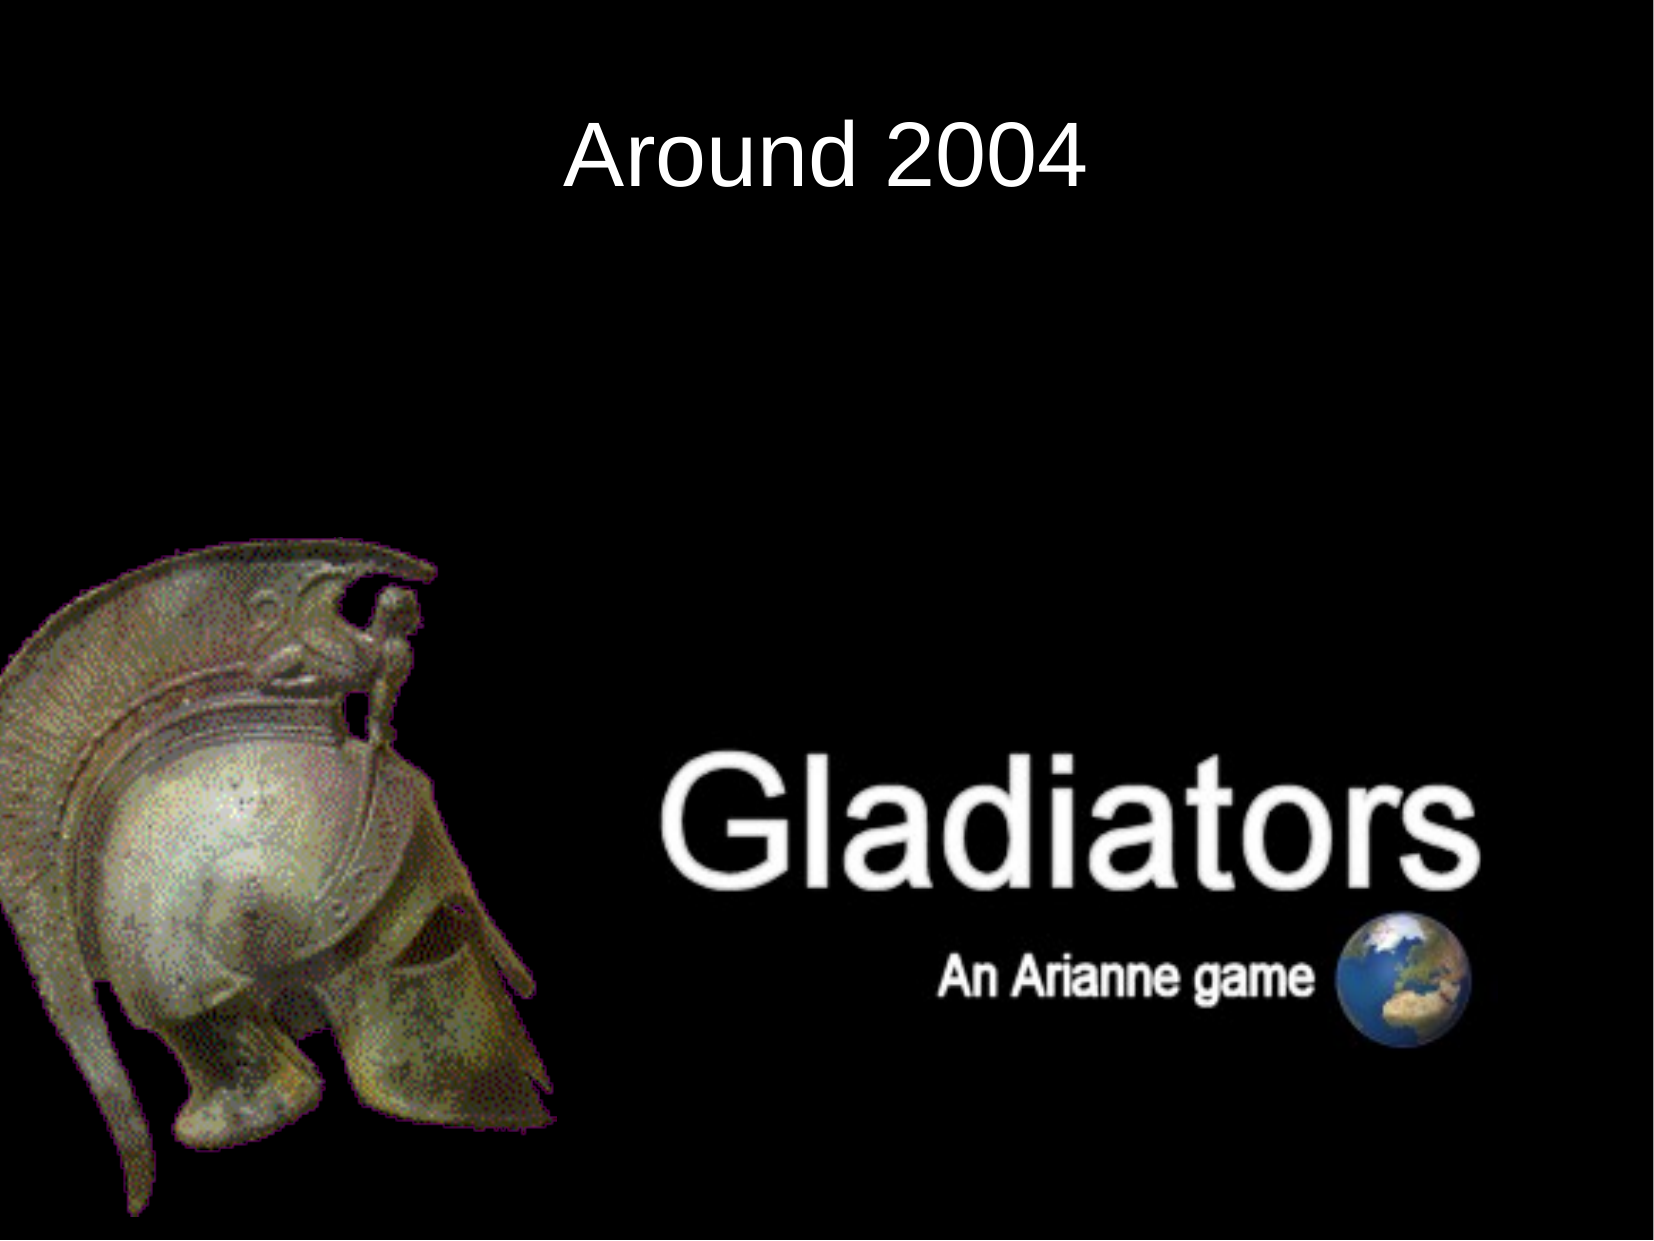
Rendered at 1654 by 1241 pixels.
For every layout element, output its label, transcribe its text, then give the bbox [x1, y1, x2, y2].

picture [643, 547, 1498, 1117]
picture [0, 537, 557, 1217]
title Around 2004 [82, 56, 1571, 249]
